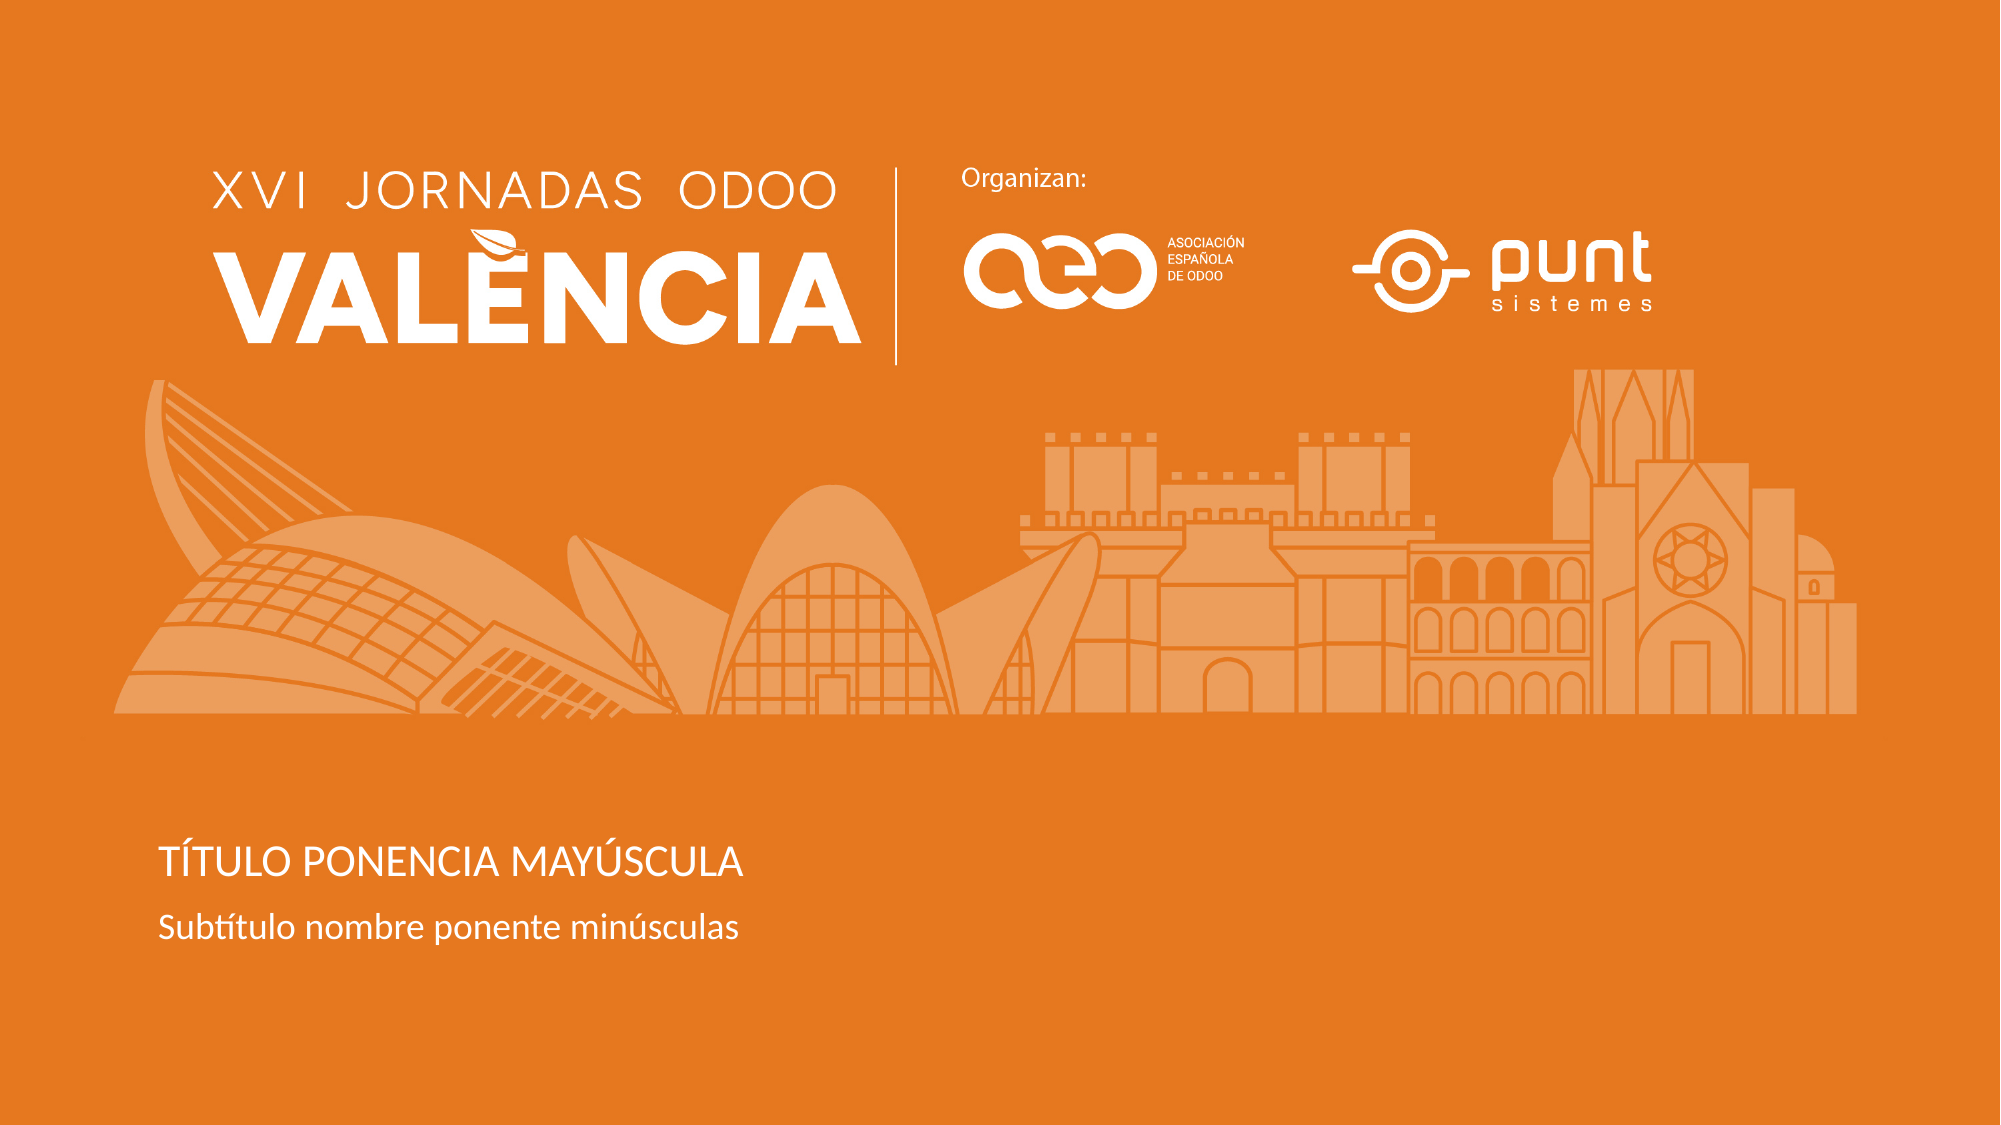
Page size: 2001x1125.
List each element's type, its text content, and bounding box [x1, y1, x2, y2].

subtitle TÍTULO PONENCIA MAYÚSCULA Subtítulo nombre ponente minúsculas [143, 828, 1730, 1012]
picture [0, 0, 2000, 1125]
